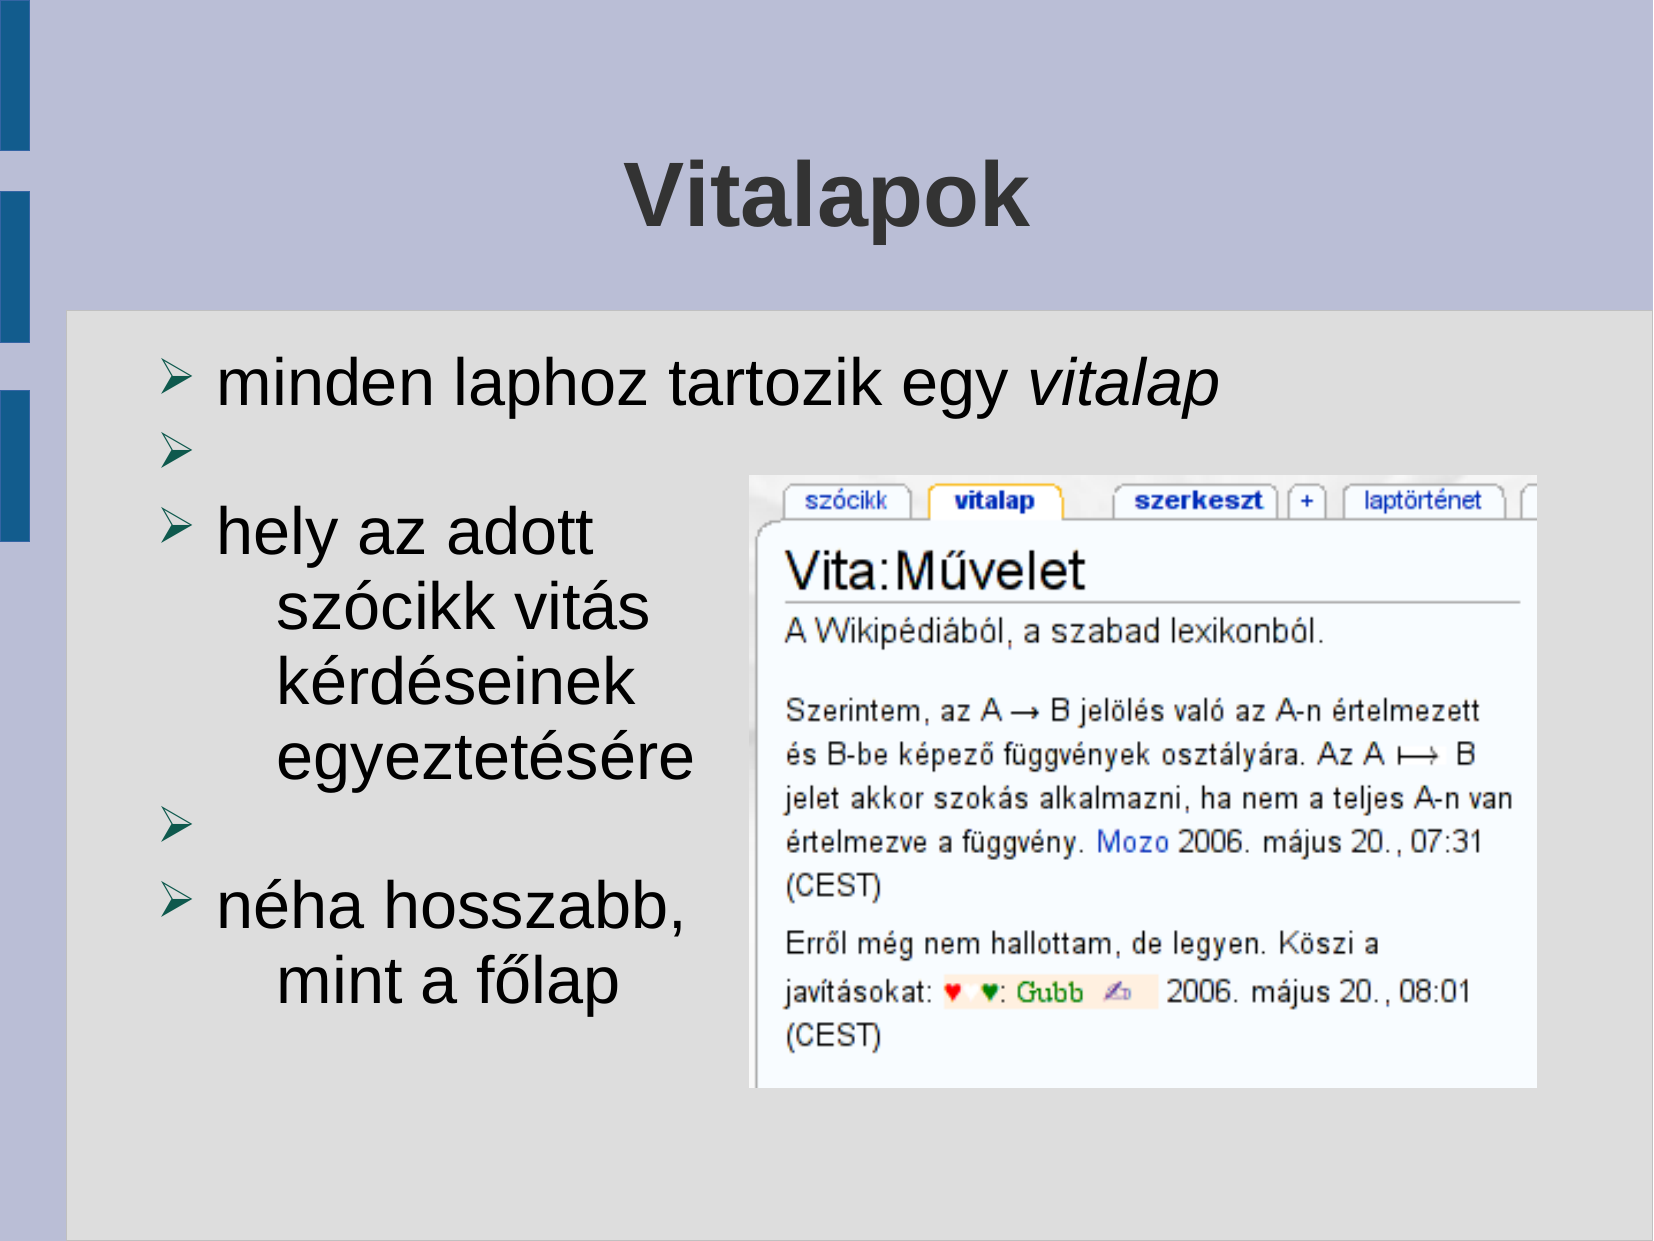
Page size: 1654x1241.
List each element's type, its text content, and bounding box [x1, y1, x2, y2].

picture [749, 475, 1537, 1088]
list minden laphoz tartozik egy vitalap hely az adott szócikk vitás kérdéseinek egyeztetésére néha hosszabb, mint a főlap [121, 344, 1537, 1127]
title Vitalapok [121, 91, 1534, 299]
